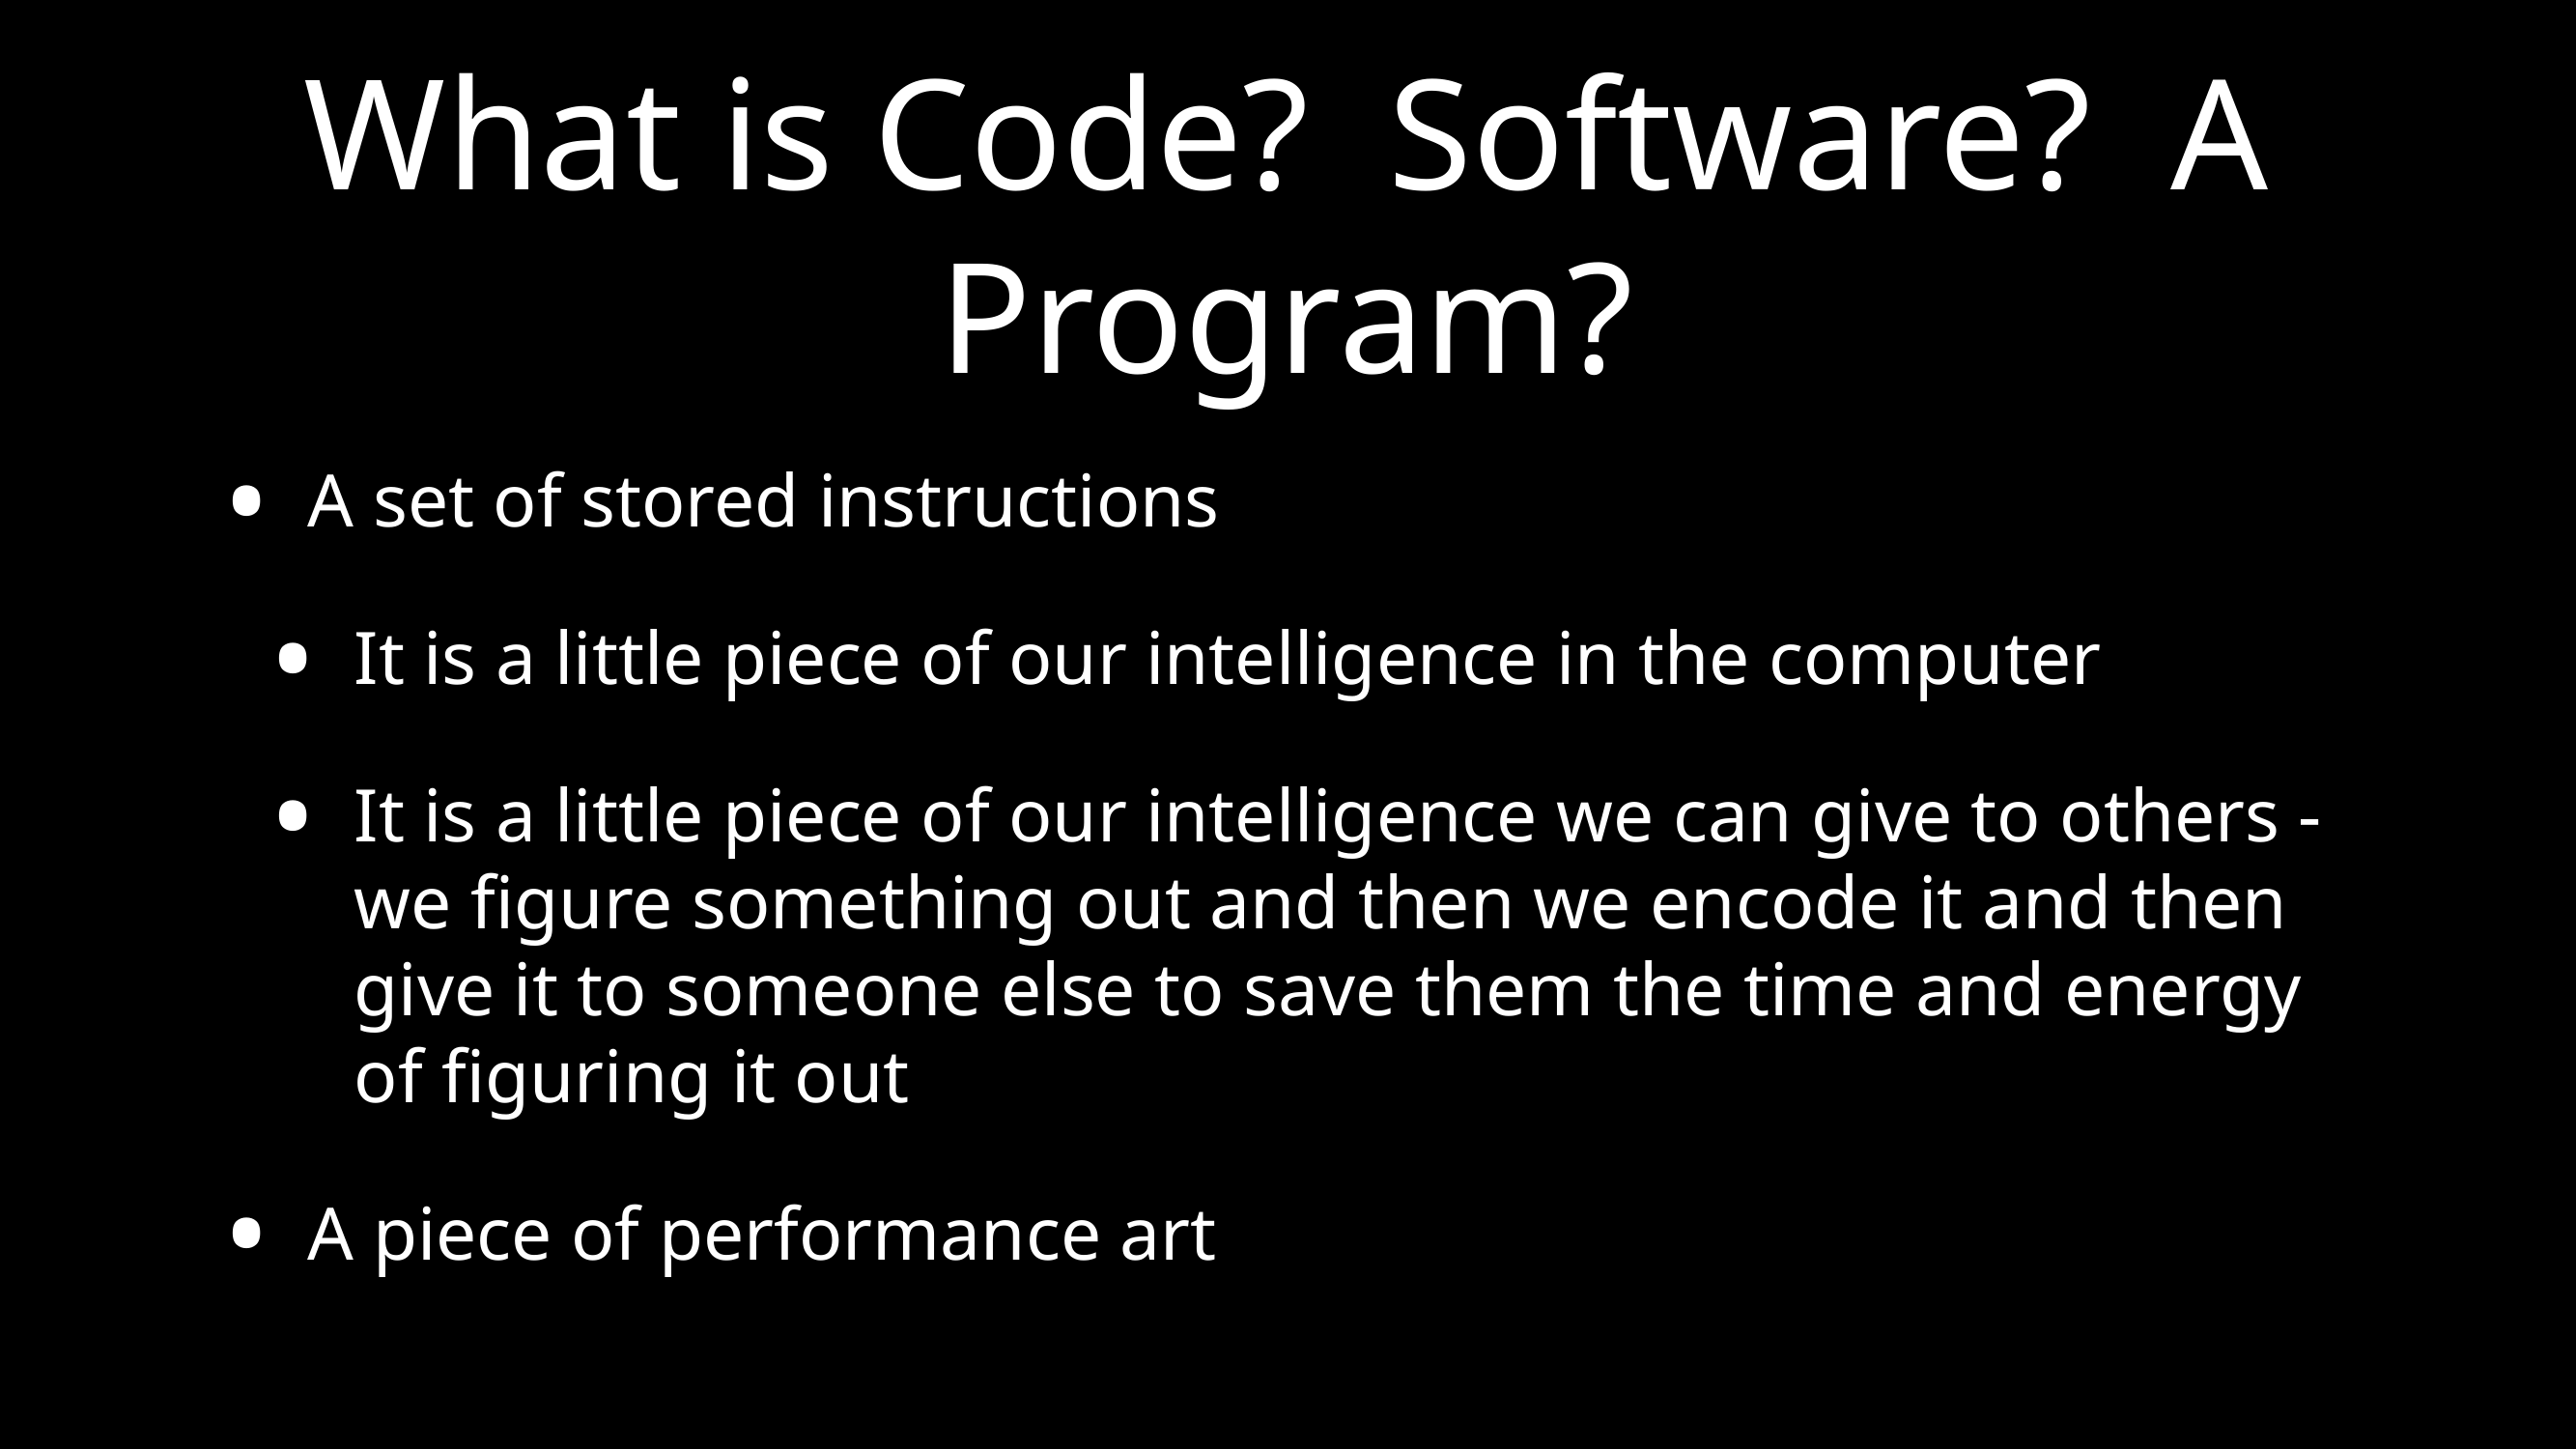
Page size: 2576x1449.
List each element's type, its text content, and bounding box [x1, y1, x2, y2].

list A set of stored instructions It is a little piece of our intelligence in the computer It is a little piece of our intelligence we can give to others - we figure something out and then we encode it and then give it to someone else to save them the time and energy of figuring it out A piece of performance art [183, 412, 2392, 1317]
title What is Code? Software? A Program? [183, 30, 2392, 411]
